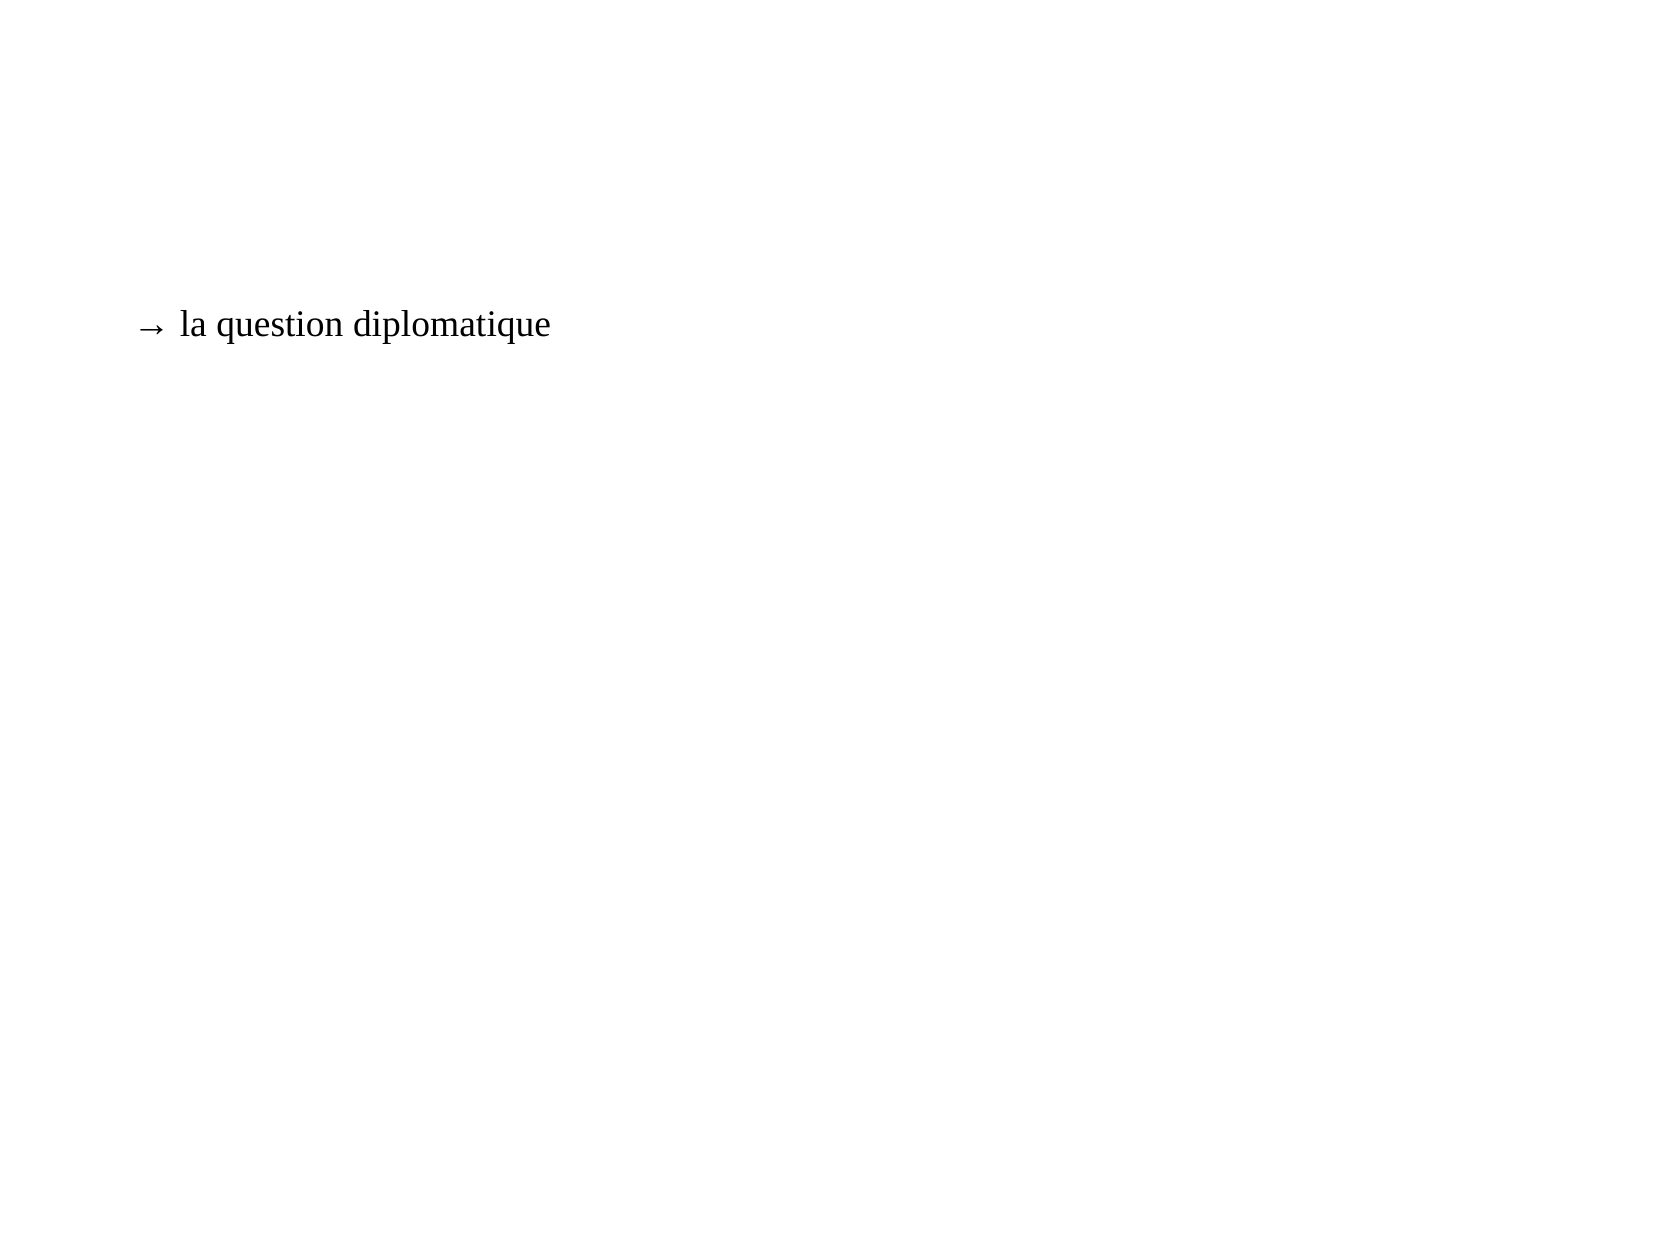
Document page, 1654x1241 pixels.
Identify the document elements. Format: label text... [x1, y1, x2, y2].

text_box → la question diplomatique [118, 295, 567, 353]
